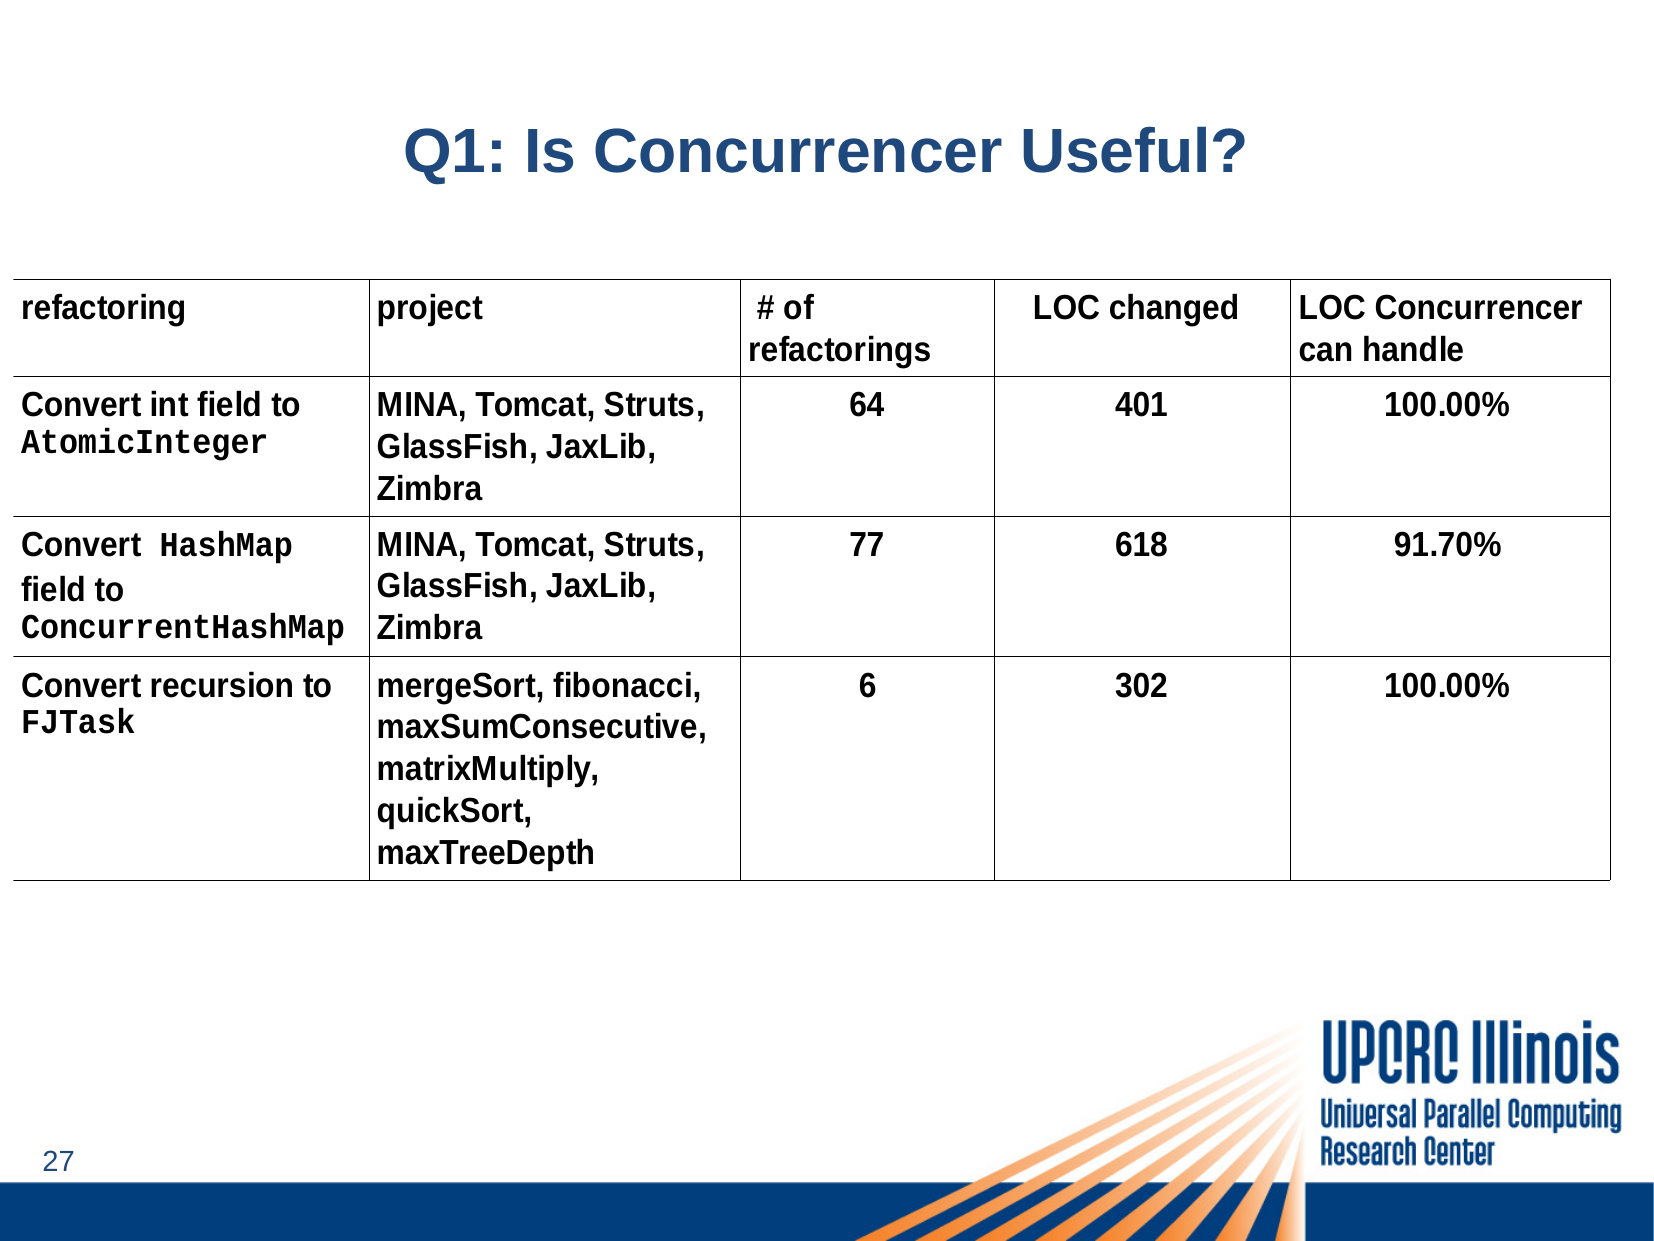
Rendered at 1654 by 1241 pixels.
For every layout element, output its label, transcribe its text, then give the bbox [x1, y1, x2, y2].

chart [13, 278, 1613, 1097]
title Q1: Is Concurrencer Useful? [82, 41, 1571, 265]
picture [0, 1005, 1654, 1241]
